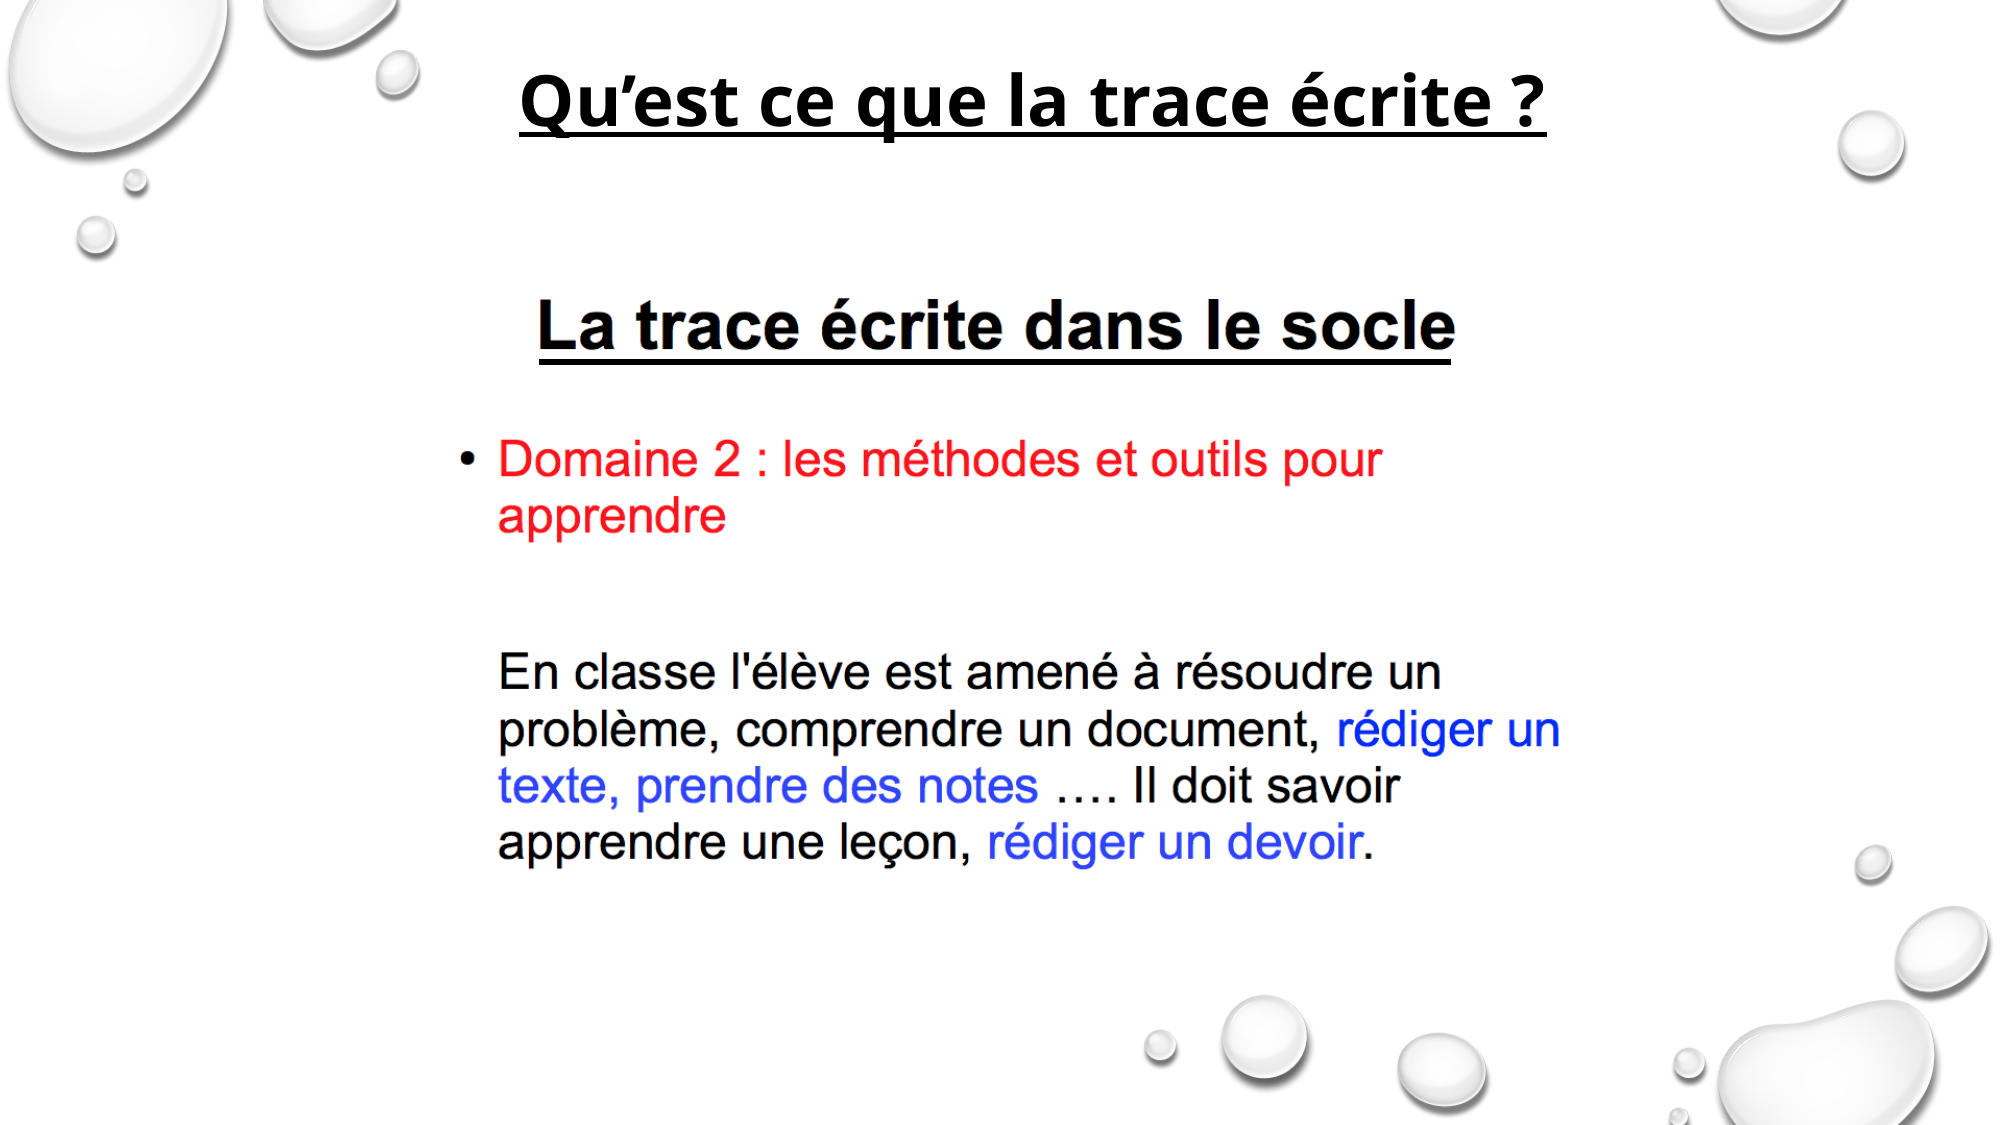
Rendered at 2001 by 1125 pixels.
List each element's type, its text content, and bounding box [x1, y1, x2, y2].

text_box Qu’est ce que la trace écrite ? [254, 10, 1811, 148]
picture [0, 0, 2000, 1125]
